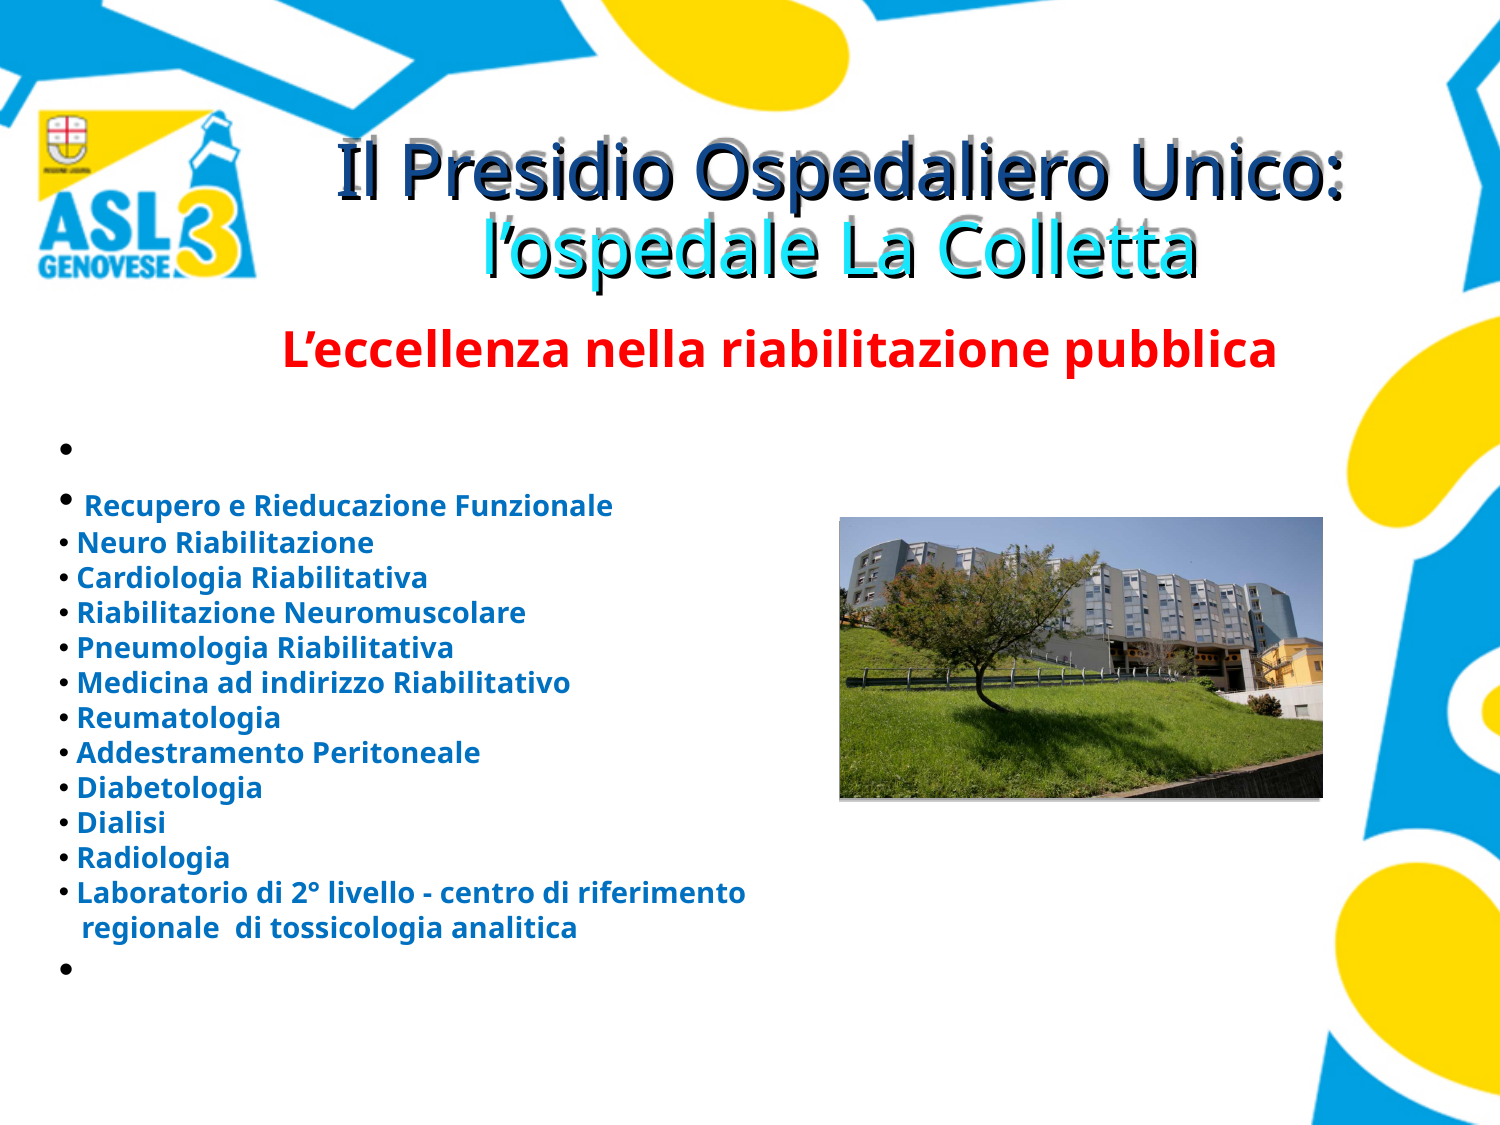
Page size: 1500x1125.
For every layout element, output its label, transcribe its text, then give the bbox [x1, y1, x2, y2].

text_box L’eccellenza nella riabilitazione pubblica [164, 310, 1396, 386]
picture [839, 517, 1323, 798]
text_box Il Presidio Ospedaliero Unico: l’ospedale La Colletta [242, 125, 1438, 302]
text_box Recupero e Rieducazione Funzionale Neuro Riabilitazione Cardiologia Riabilitativa Riabilitazione Neuromuscolare Pneumologia Riabilitativa Medicina ad indirizzo Riabilitativo Reumatologia Addestramento Peritoneale Diabetologia Dialisi Radiologia Laboratorio di 2° livello - centro di riferimento regionale di tossicologia analitica [43, 417, 1285, 1008]
